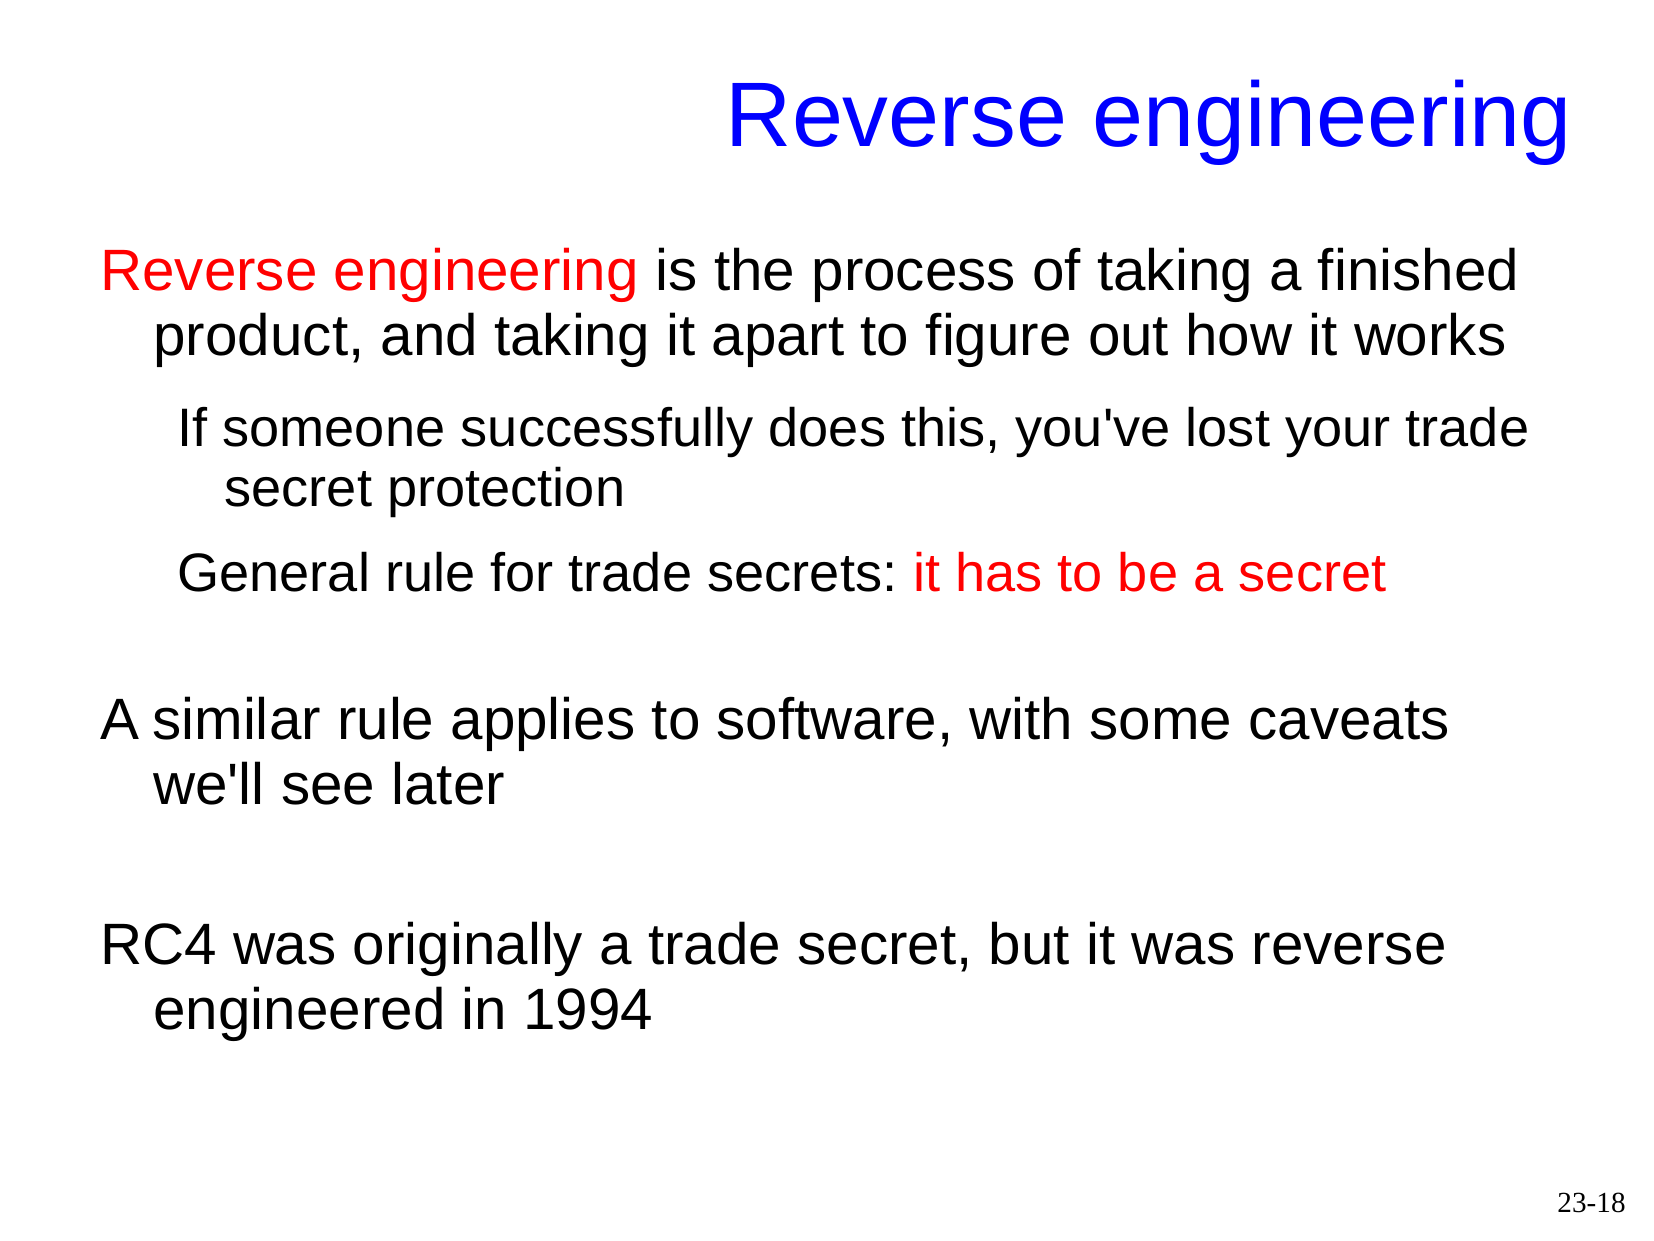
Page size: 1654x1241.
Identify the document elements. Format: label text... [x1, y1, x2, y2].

list Reverse engineering is the process of taking a finished product, and taking it apart to figure out how it works If someone successfully does this, you've lost your trade secret protection General rule for trade secrets: it has to be a secret A similar rule applies to software, with some caveats we'll see later RC4 was originally a trade secret, but it was reverse engineered in 1994 [82, 237, 1571, 1156]
title Reverse engineering [84, 18, 1573, 211]
